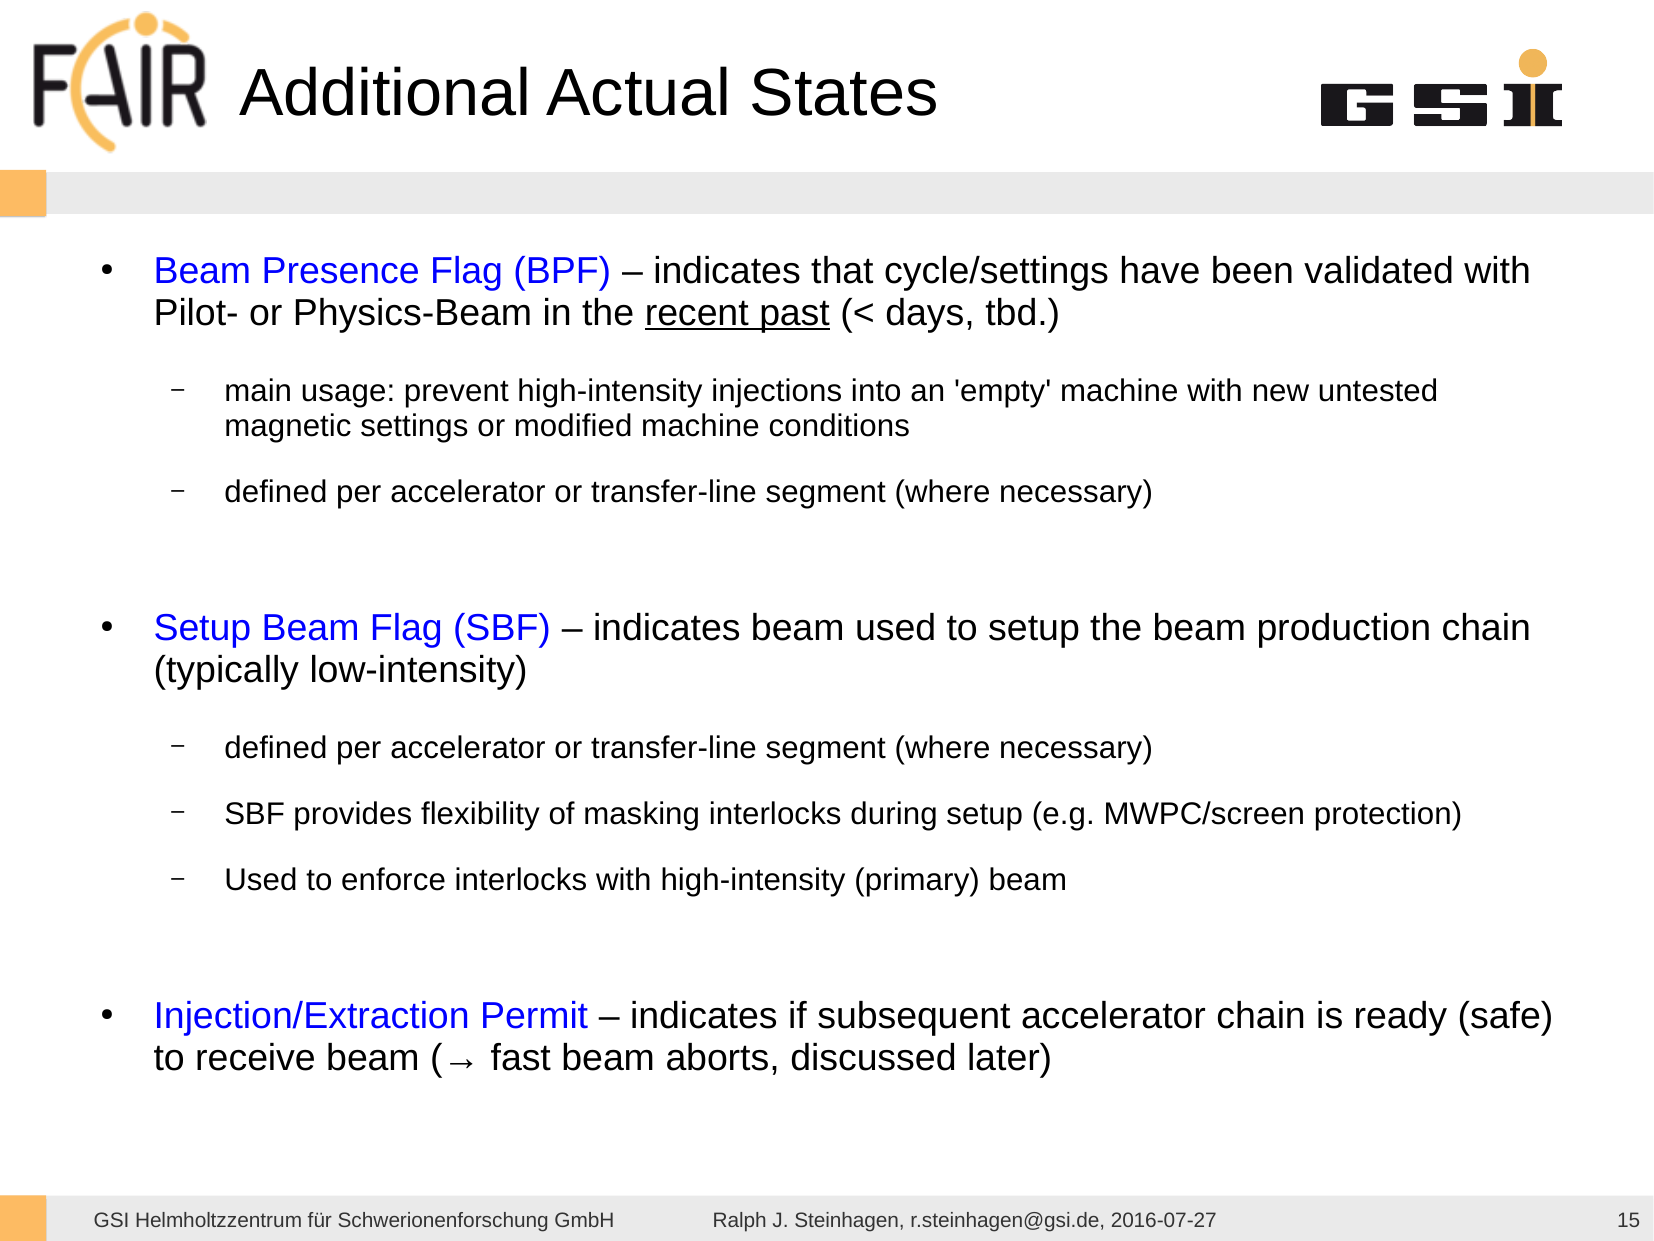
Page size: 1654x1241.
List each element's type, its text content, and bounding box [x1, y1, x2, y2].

picture [33, 10, 207, 155]
title Additional Actual States [239, 23, 1223, 162]
list Beam Presence Flag (BPF) – indicates that cycle/settings have been validated with Pilot- or Physics-Beam in the recent past (< days, tbd.) main usage: prevent high-intensity injections into an 'empty' machine with new untested magnetic settings or modified machine conditions defined per accelerator or transfer-line segment (where necessary) Setup Beam Flag (SBF) – indicates beam used to setup the beam production chain (typically low-intensity) defined per accelerator or transfer-line segment (where necessary) SBF provides flexibility of masking interlocks during setup (e.g. MWPC/screen protection) Used to enforce interlocks with high-intensity (primary) beam Injection/Extraction Permit – indicates if subsequent accelerator chain is ready (safe) to receive beam (→ fast beam aborts, discussed later) [82, 249, 1571, 1158]
picture [1319, 46, 1564, 129]
